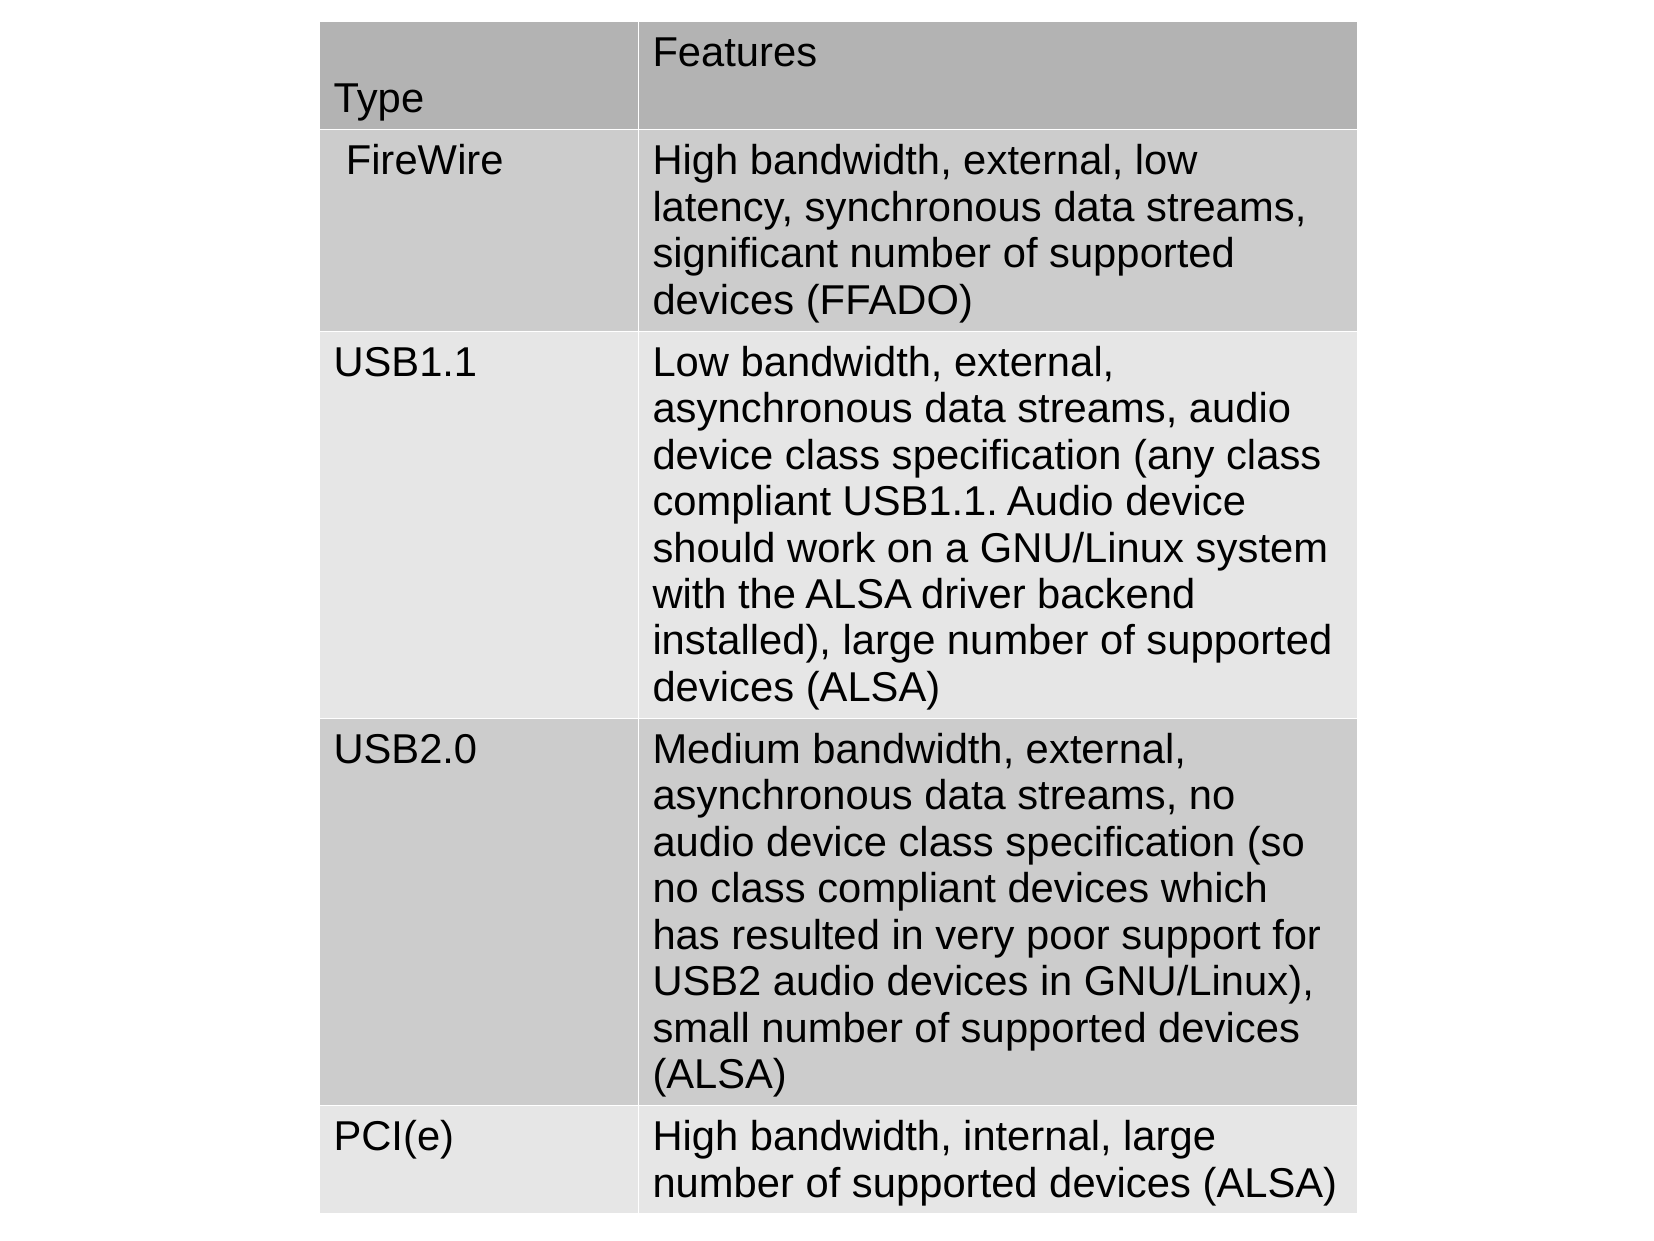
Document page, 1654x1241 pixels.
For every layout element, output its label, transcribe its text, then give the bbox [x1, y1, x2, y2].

table_cell FireWire [320, 130, 638, 331]
table_cell PCI(e) [320, 1106, 638, 1213]
table_cell Low bandwidth, external, asynchronous data streams, audio device class specification (any class compliant USB1.1. Audio device should work on a GNU/Linux system with the ALSA driver backend installed), large number of supported devices (ALSA) [639, 332, 1357, 718]
table_header Features [639, 22, 1357, 129]
table_header Type [320, 22, 638, 129]
table_cell USB2.0 [320, 719, 638, 1105]
table_cell High bandwidth, internal, large number of supported devices (ALSA) [639, 1106, 1357, 1213]
table_cell USB1.1 [320, 332, 638, 718]
table_cell High bandwidth, external, low latency, synchronous data streams, significant number of supported devices (FFADO) [639, 130, 1357, 331]
table_cell Medium bandwidth, external, asynchronous data streams, no audio device class specification (so no class compliant devices which has resulted in very poor support for USB2 audio devices in GNU/Linux), small number of supported devices (ALSA) [639, 719, 1357, 1105]
